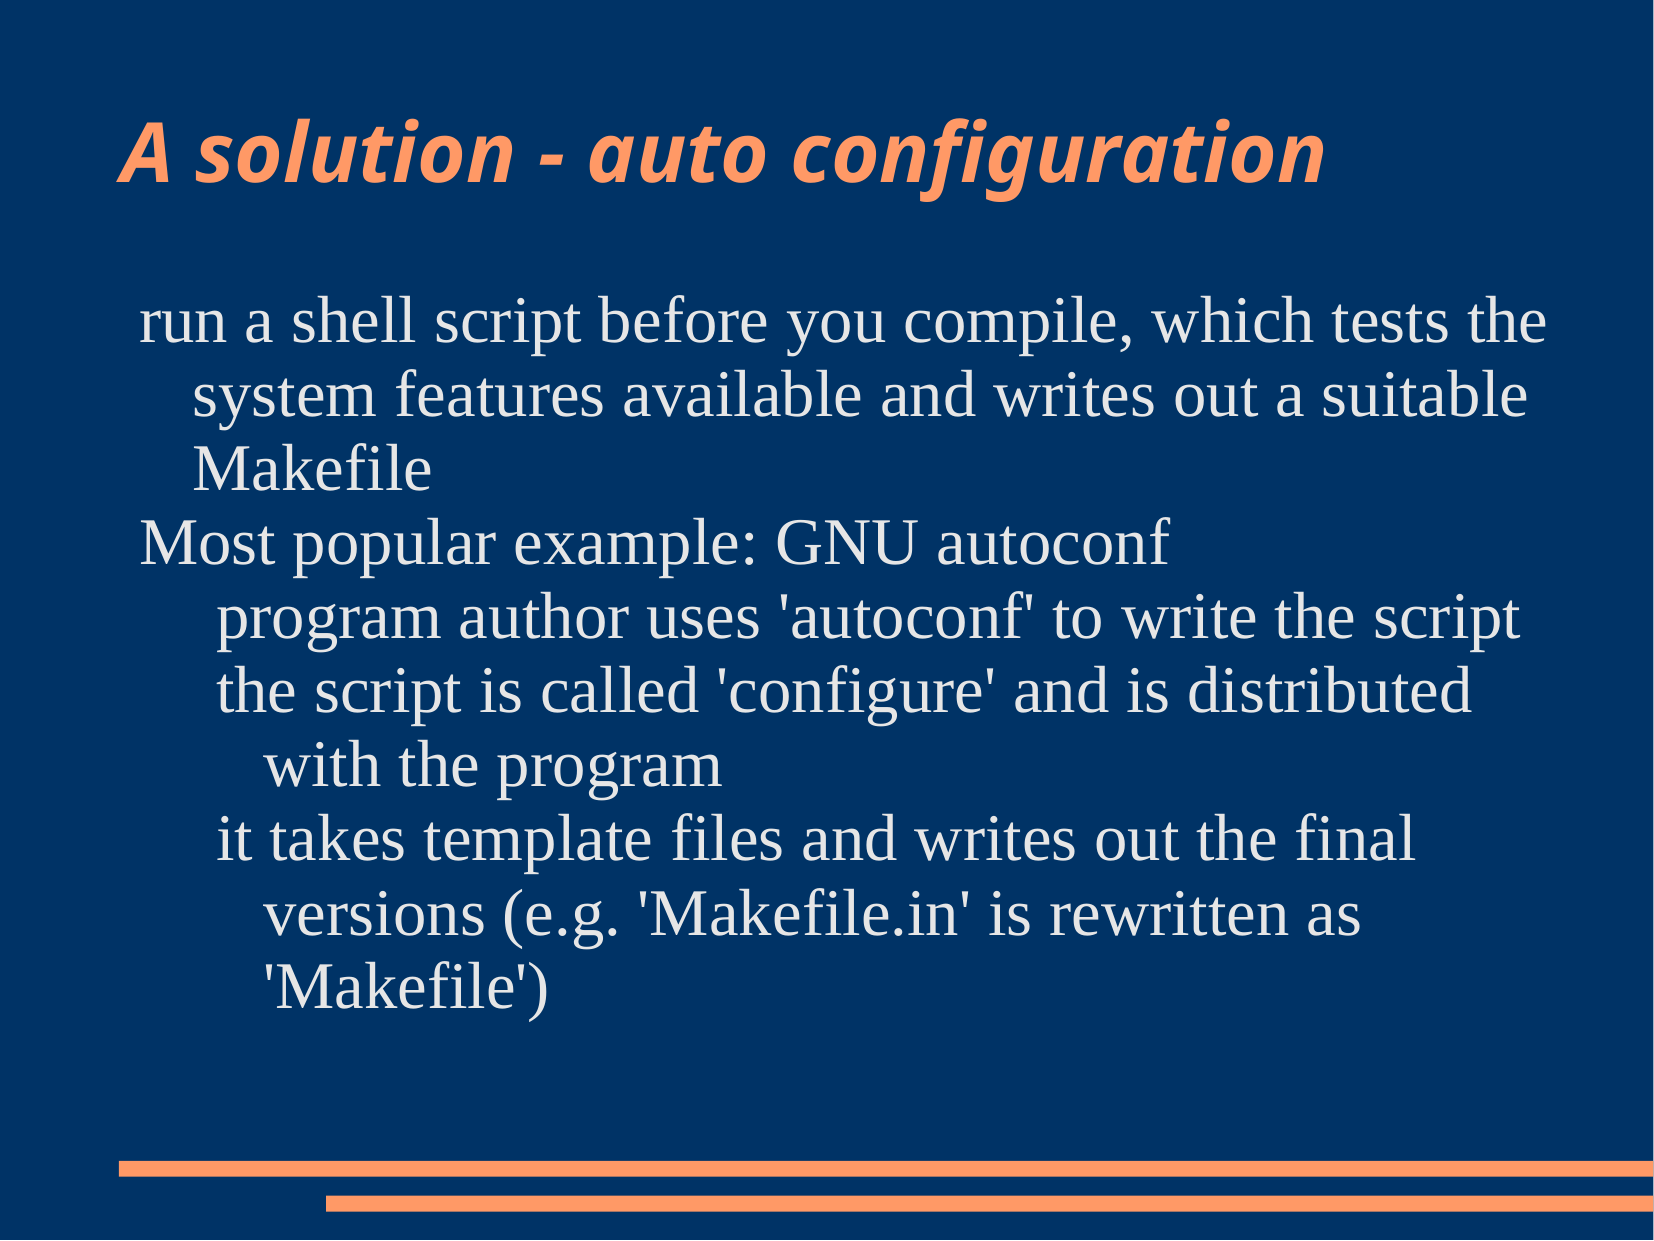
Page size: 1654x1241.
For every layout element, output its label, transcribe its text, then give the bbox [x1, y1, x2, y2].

title A solution - auto configuration [121, 46, 1534, 254]
list run a shell script before you compile, which tests the system features available and writes out a suitable Makefile Most popular example: GNU autoconf program author uses 'autoconf' to write the script the script is called 'configure' and is distributed with the program it takes template files and writes out the final versions (e.g. 'Makefile.in' is rewritten as 'Makefile') [121, 282, 1561, 1095]
